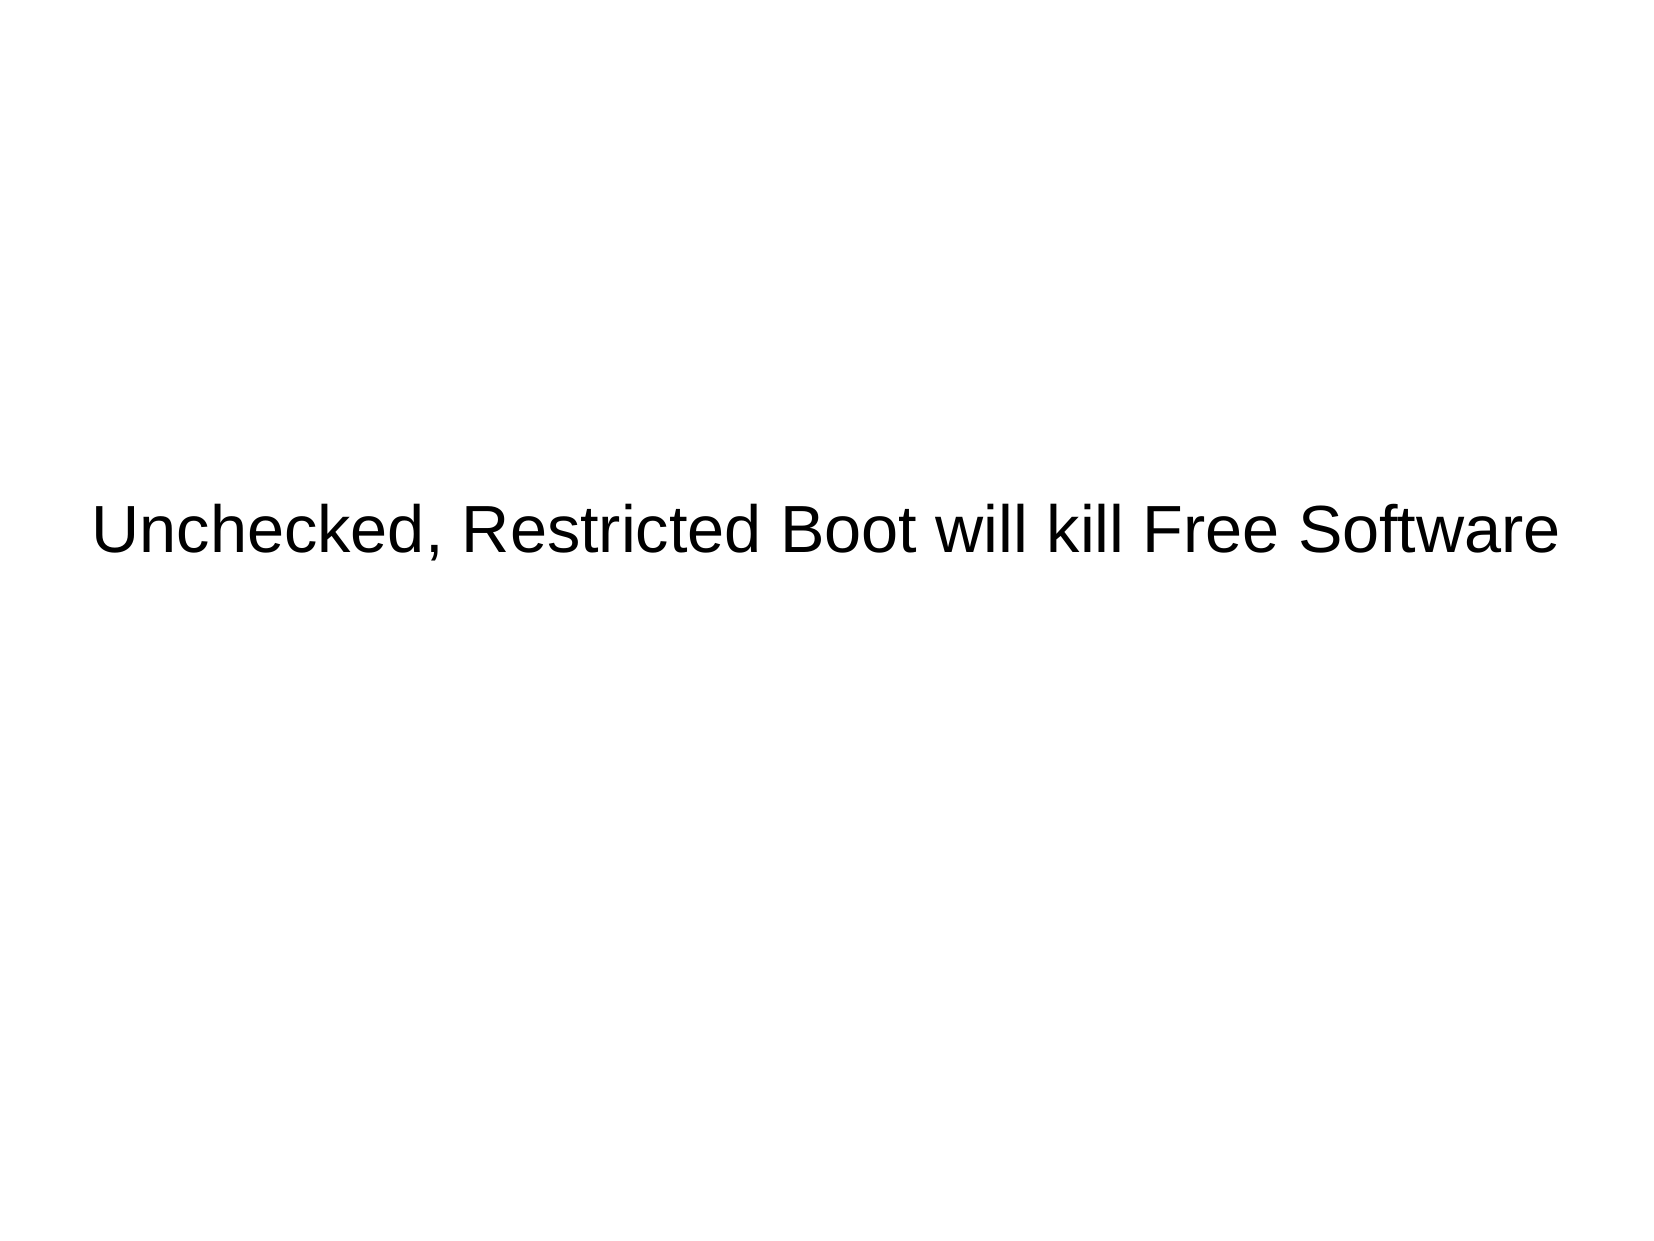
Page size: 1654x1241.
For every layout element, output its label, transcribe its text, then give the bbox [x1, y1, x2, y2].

subtitle Unchecked, Restricted Boot will kill Free Software [82, 49, 1571, 1010]
